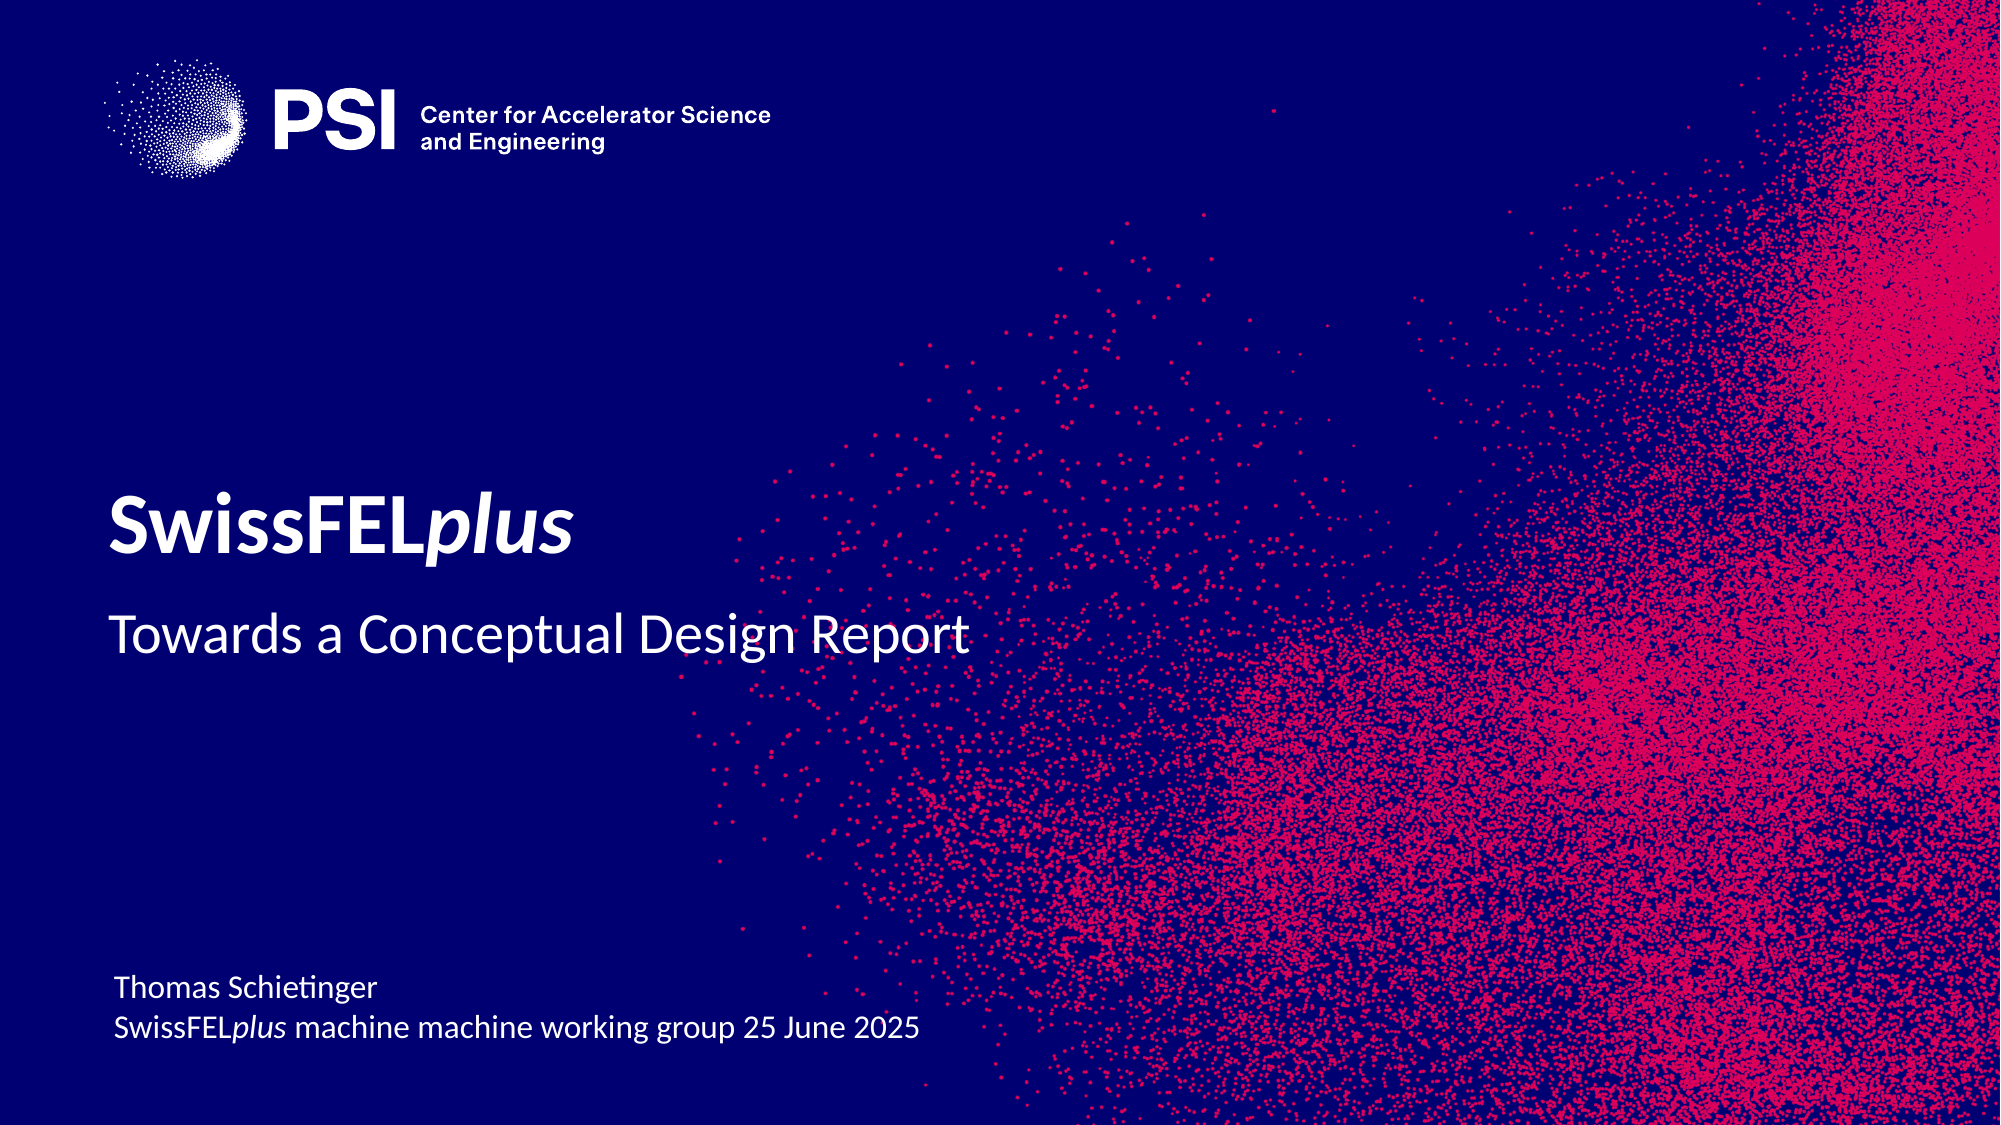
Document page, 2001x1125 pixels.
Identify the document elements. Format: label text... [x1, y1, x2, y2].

title Towards a Conceptual Design Report [108, 543, 1640, 667]
picture [0, 0, 2000, 1125]
list SwissFELplus machine machine working group 25 June 2025 [114, 1005, 983, 1047]
list Thomas Schietinger [114, 958, 983, 1005]
title SwissFELplus [108, 449, 1640, 543]
